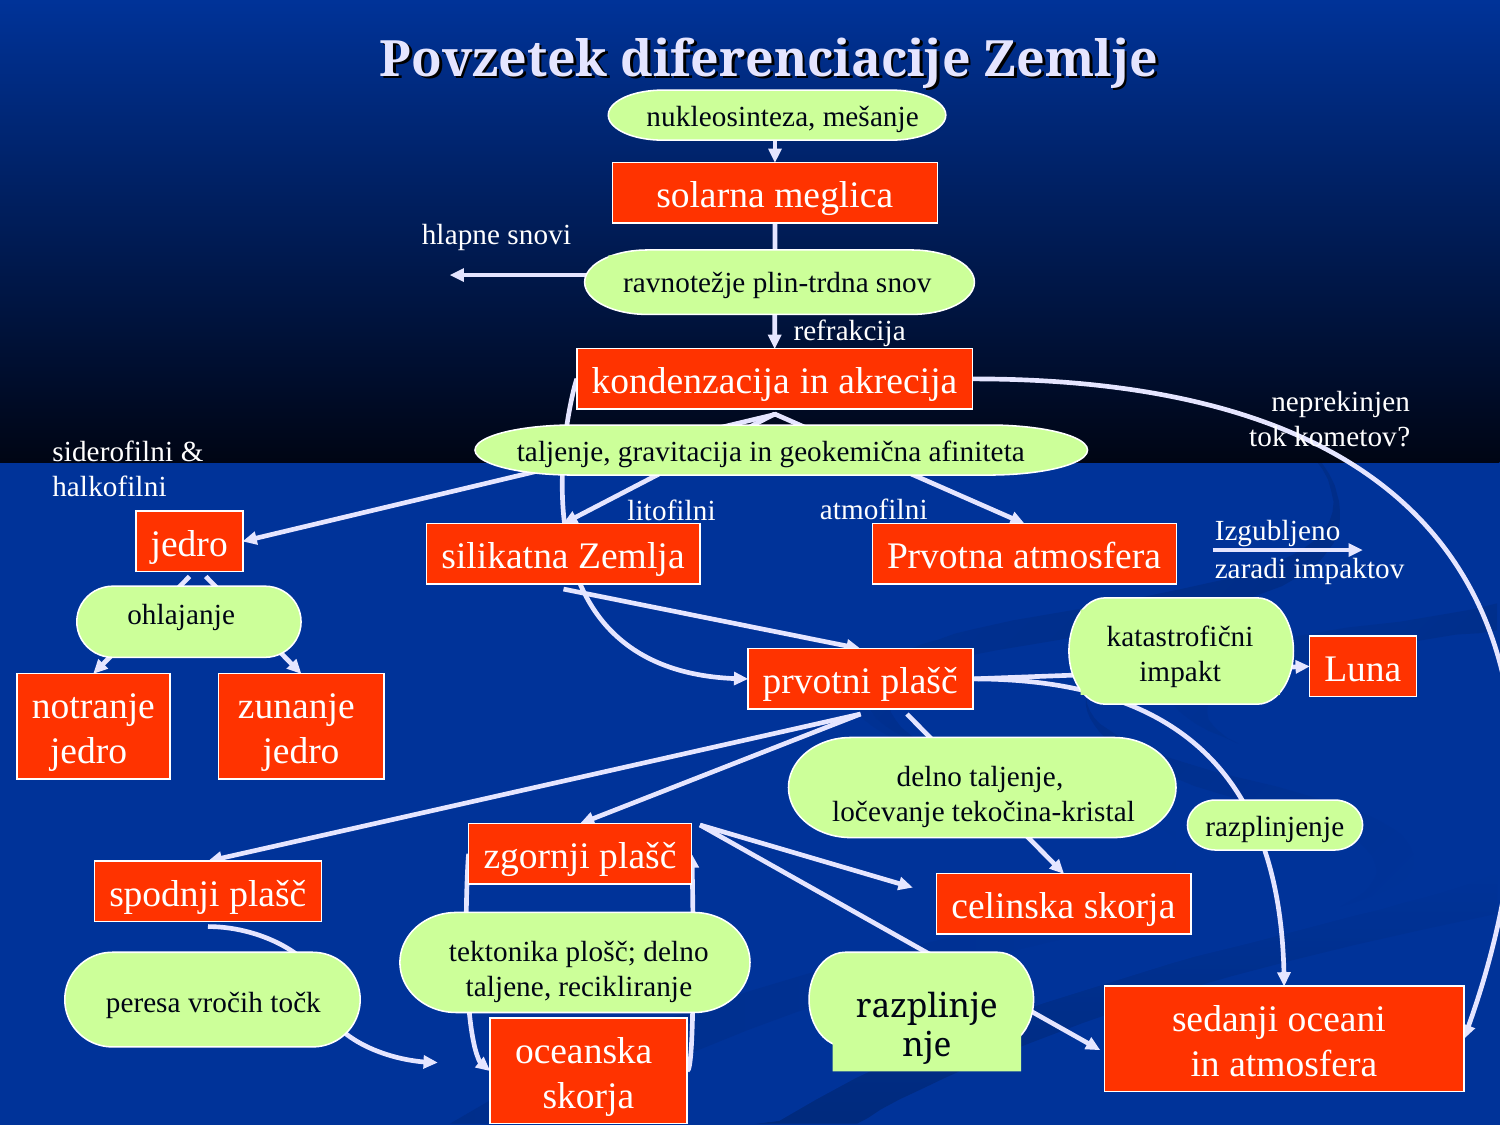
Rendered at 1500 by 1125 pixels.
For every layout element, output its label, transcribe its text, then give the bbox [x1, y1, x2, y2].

text_box kondenzacija in akrecija [576, 348, 973, 410]
text_box Izgubljeno zaradi impaktov [1199, 499, 1424, 593]
text_box jedro [135, 511, 243, 572]
text_box delno taljenje, ločevanje tekočina-kristal [817, 749, 1151, 836]
text_box Prvotna atmosfera [872, 523, 1177, 585]
text_box katastrofični impakt [1080, 609, 1280, 695]
text_box razplinjenje [832, 976, 1022, 1072]
text_box [788, 737, 1177, 830]
text_box nukleosinteza, mešanje [631, 90, 971, 141]
text_box solarna meglica [612, 162, 938, 223]
text_box [420, 912, 730, 924]
text_box zunanje jedro [218, 673, 384, 780]
text_box peresa vročih točk [88, 976, 339, 1027]
text_box ravnotežje plin-trdna snov [608, 255, 951, 306]
text_box ohlajanje [112, 587, 263, 638]
text_box prvotni plašč [747, 648, 973, 710]
text_box litofilni [612, 483, 775, 535]
text_box sedanji oceani in atmosfera [1104, 986, 1464, 1092]
text_box [809, 952, 1034, 1044]
text_box spodnji plašč [94, 861, 322, 922]
text_box [1082, 597, 1294, 693]
text_box siderofilni & halkofilni [37, 424, 257, 511]
text_box tektonika plošč; delno taljene, recikliranje [395, 924, 763, 1011]
text_box [921, 257, 975, 315]
text_box oceanska skorja [490, 1018, 688, 1124]
text_box [613, 249, 946, 255]
text_box zgornji plašč [468, 823, 692, 885]
text_box neprekinjen tok kometov? [1224, 374, 1425, 461]
text_box [1075, 437, 1088, 463]
text_box [584, 257, 778, 315]
text_box refrakcija [778, 306, 921, 348]
text_box [1068, 612, 1080, 690]
text_box razplinjenje [1175, 799, 1375, 851]
text_box hlapne snovi [407, 207, 587, 259]
text_box notranje jedro [16, 673, 170, 780]
text_box [64, 952, 361, 1047]
text_box taljenje, gravitacija in geokemična afiniteta [474, 424, 1075, 476]
text_box silikatna Zemlja [426, 523, 701, 585]
text_box [608, 94, 631, 136]
text_box [1084, 695, 1278, 705]
text_box [76, 586, 302, 658]
text_box atmofilni [805, 482, 981, 533]
text_box celinska skorja [936, 873, 1191, 935]
text_box Luna [1309, 636, 1417, 697]
title Povzetek diferenciacije Zemlje [112, 18, 1425, 94]
